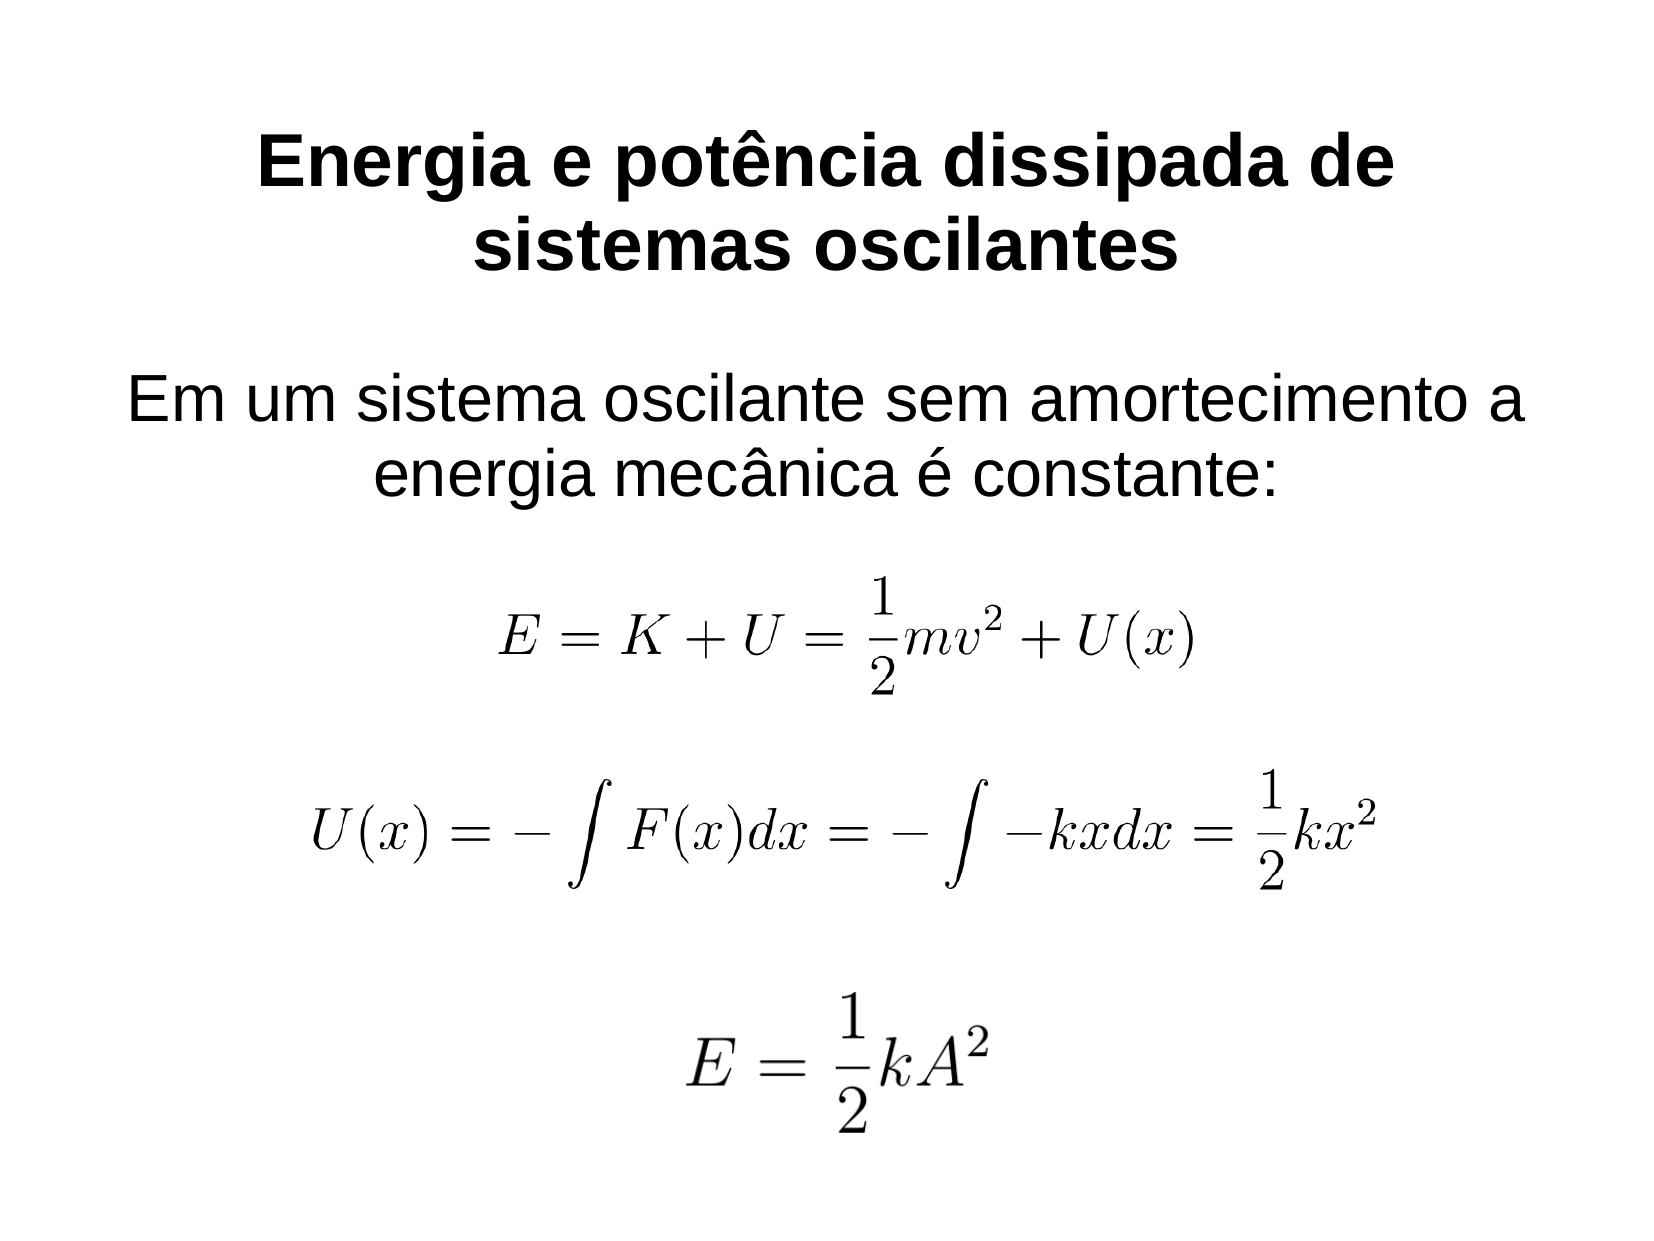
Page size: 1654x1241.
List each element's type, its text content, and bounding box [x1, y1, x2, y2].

picture [484, 564, 1208, 709]
picture [665, 968, 1016, 1158]
picture [304, 736, 1394, 922]
subtitle Energia e potência dissipada de sistemas oscilantes Em um sistema oscilante sem amortecimento a energia mecânica é constante: [82, 49, 1571, 730]
